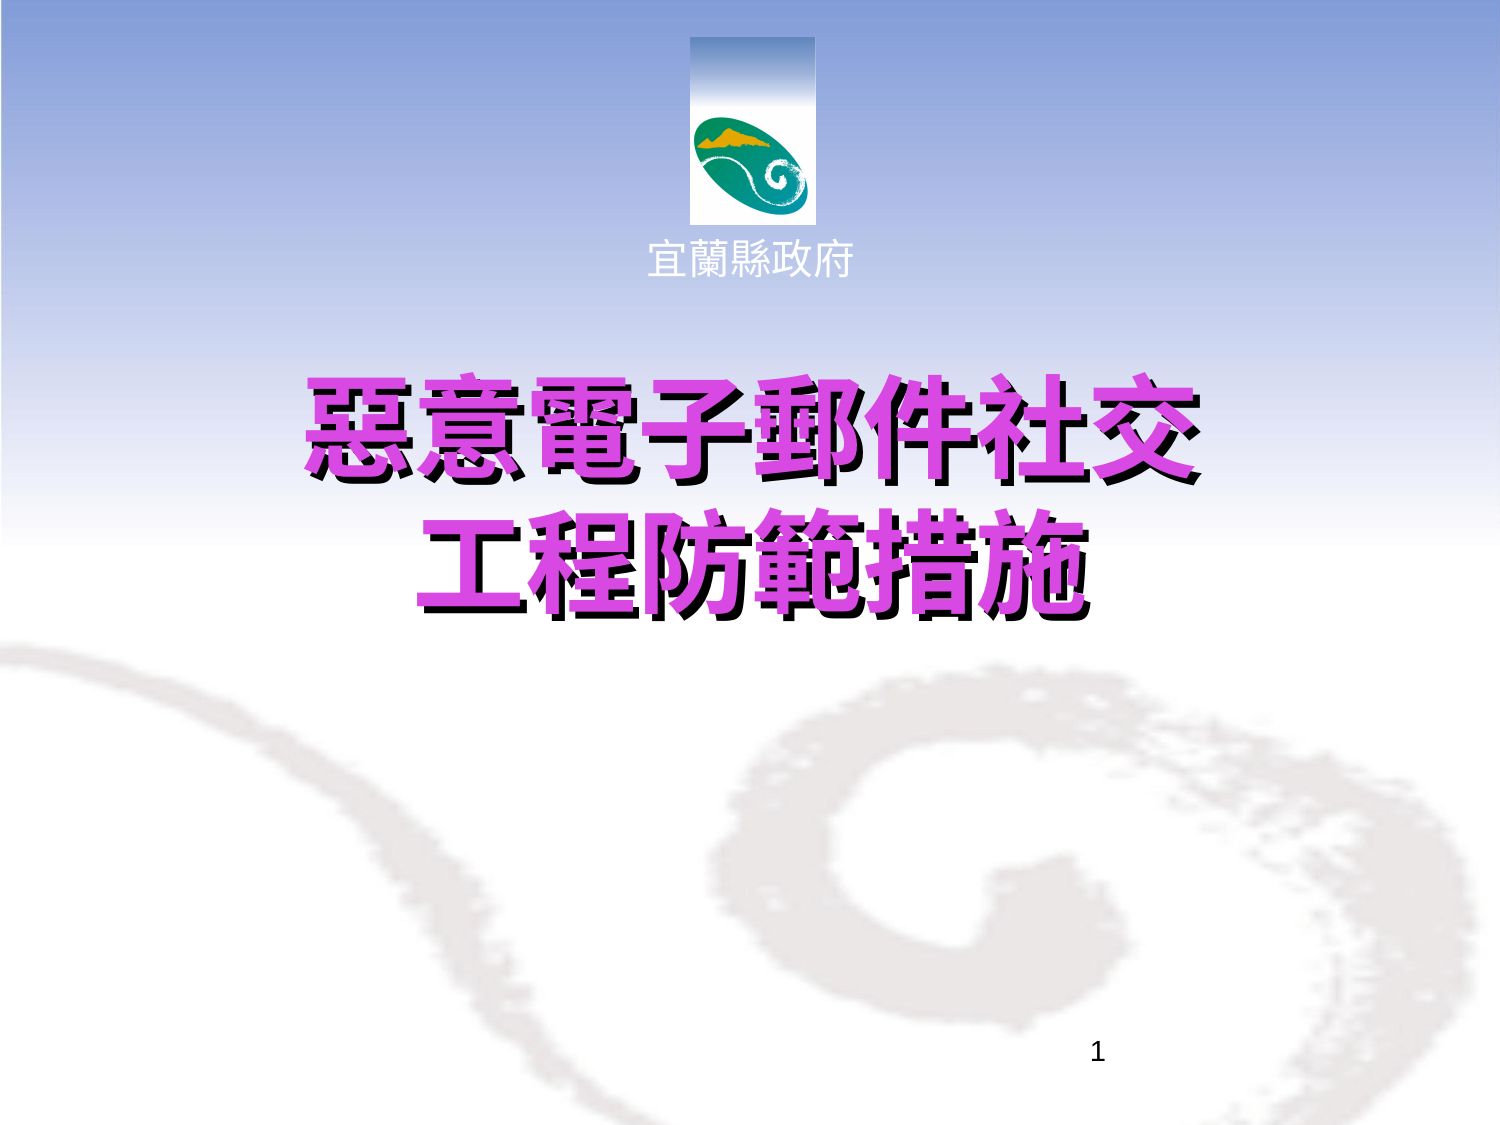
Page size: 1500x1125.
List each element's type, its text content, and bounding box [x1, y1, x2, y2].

text_box [1074, 1024, 1426, 1103]
title 惡意電子郵件社交 工程防範措施 [112, 349, 1388, 591]
